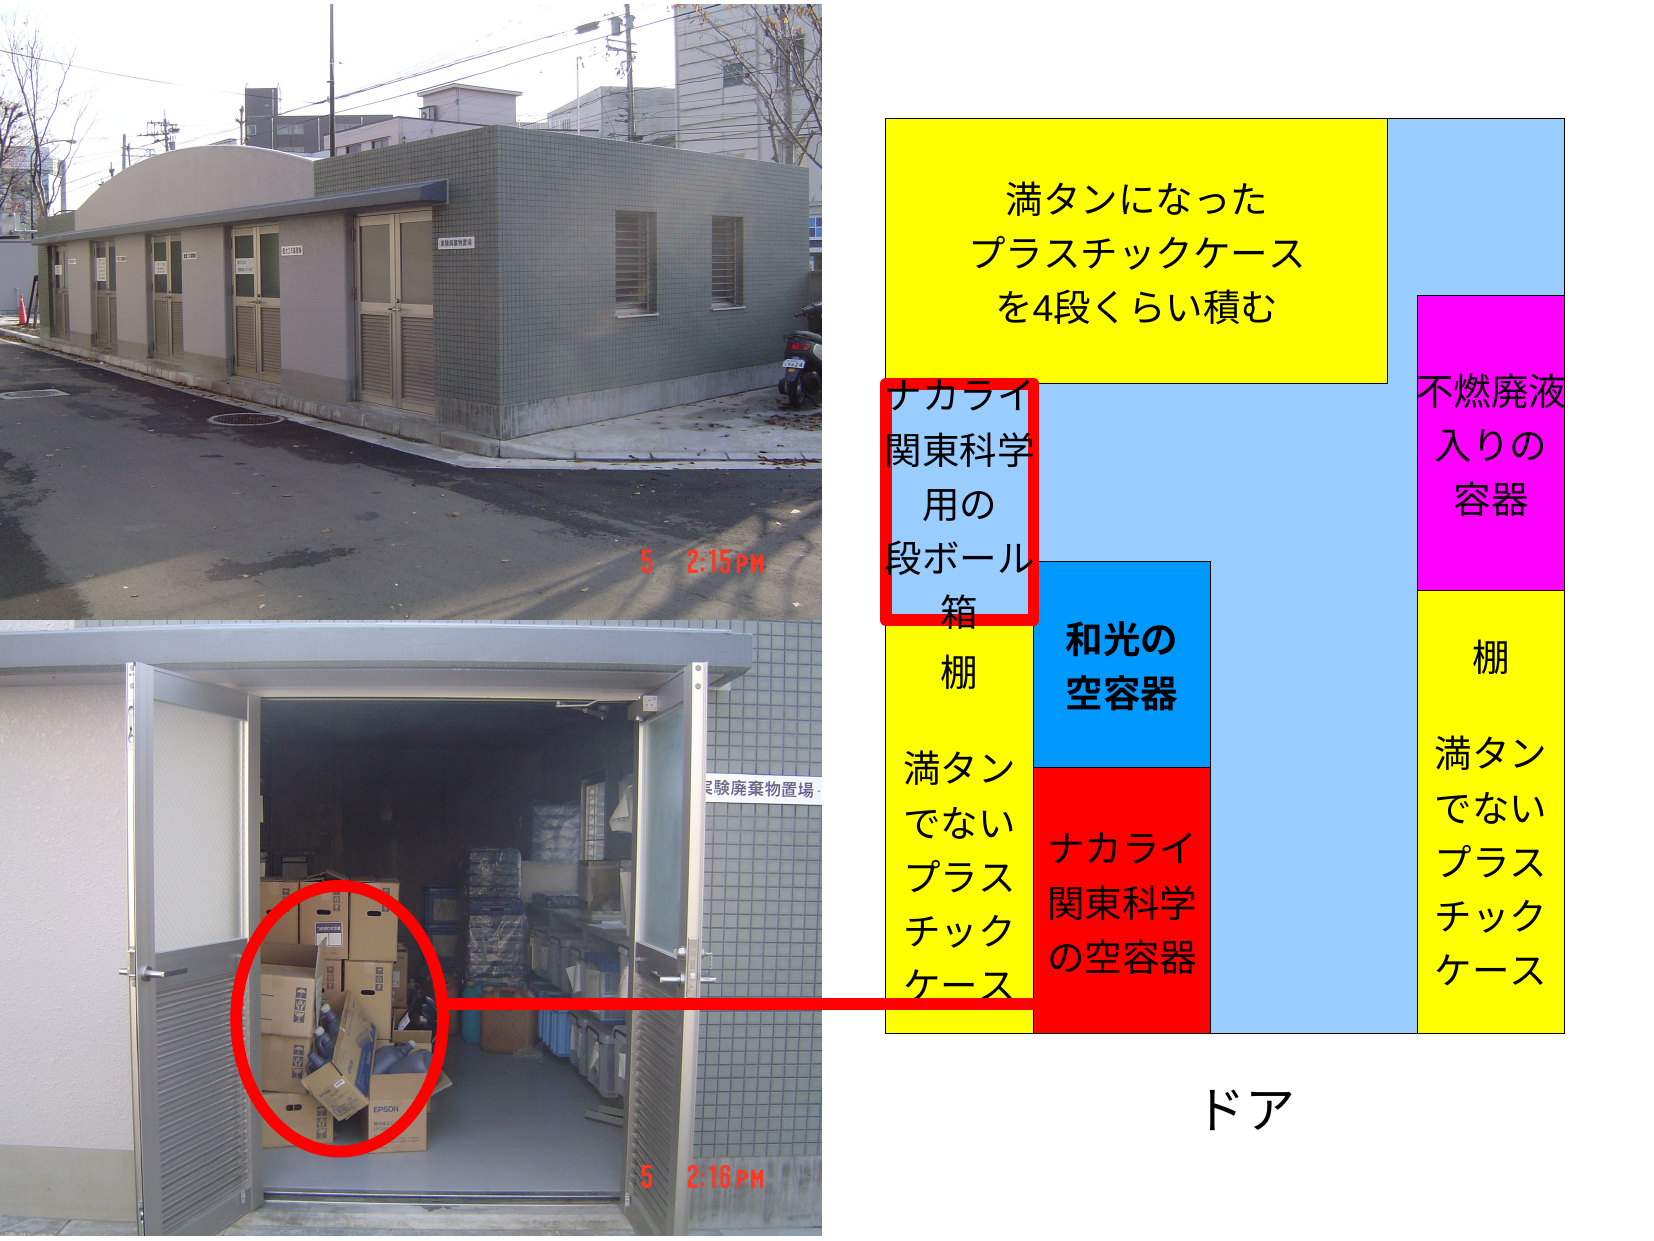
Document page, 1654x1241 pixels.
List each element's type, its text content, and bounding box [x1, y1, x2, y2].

picture [243, 892, 436, 1145]
text_box 満タンになった プラスチックケース を4段くらい積む [885, 118, 1388, 384]
text_box ナカライ 関東科学 用の 段ボール 箱 [885, 383, 1034, 621]
picture [0, 4, 822, 1236]
text_box 和光の 空容器 [1033, 561, 1211, 768]
text_box 棚 満タン でない プラス チック ケース [885, 1010, 1033, 1034]
text_box 不燃廃液 入りの 容器 [1417, 295, 1565, 591]
text_box 棚 満タン でない プラス チック ケース [1417, 591, 1565, 1034]
text_box ナカライ 関東科学 の空容器 [1033, 768, 1211, 1034]
text_box 棚 満タン でない プラス チック ケース [885, 621, 1033, 998]
text_box ドア [1181, 1062, 1292, 1128]
text_box [1034, 118, 1565, 1034]
